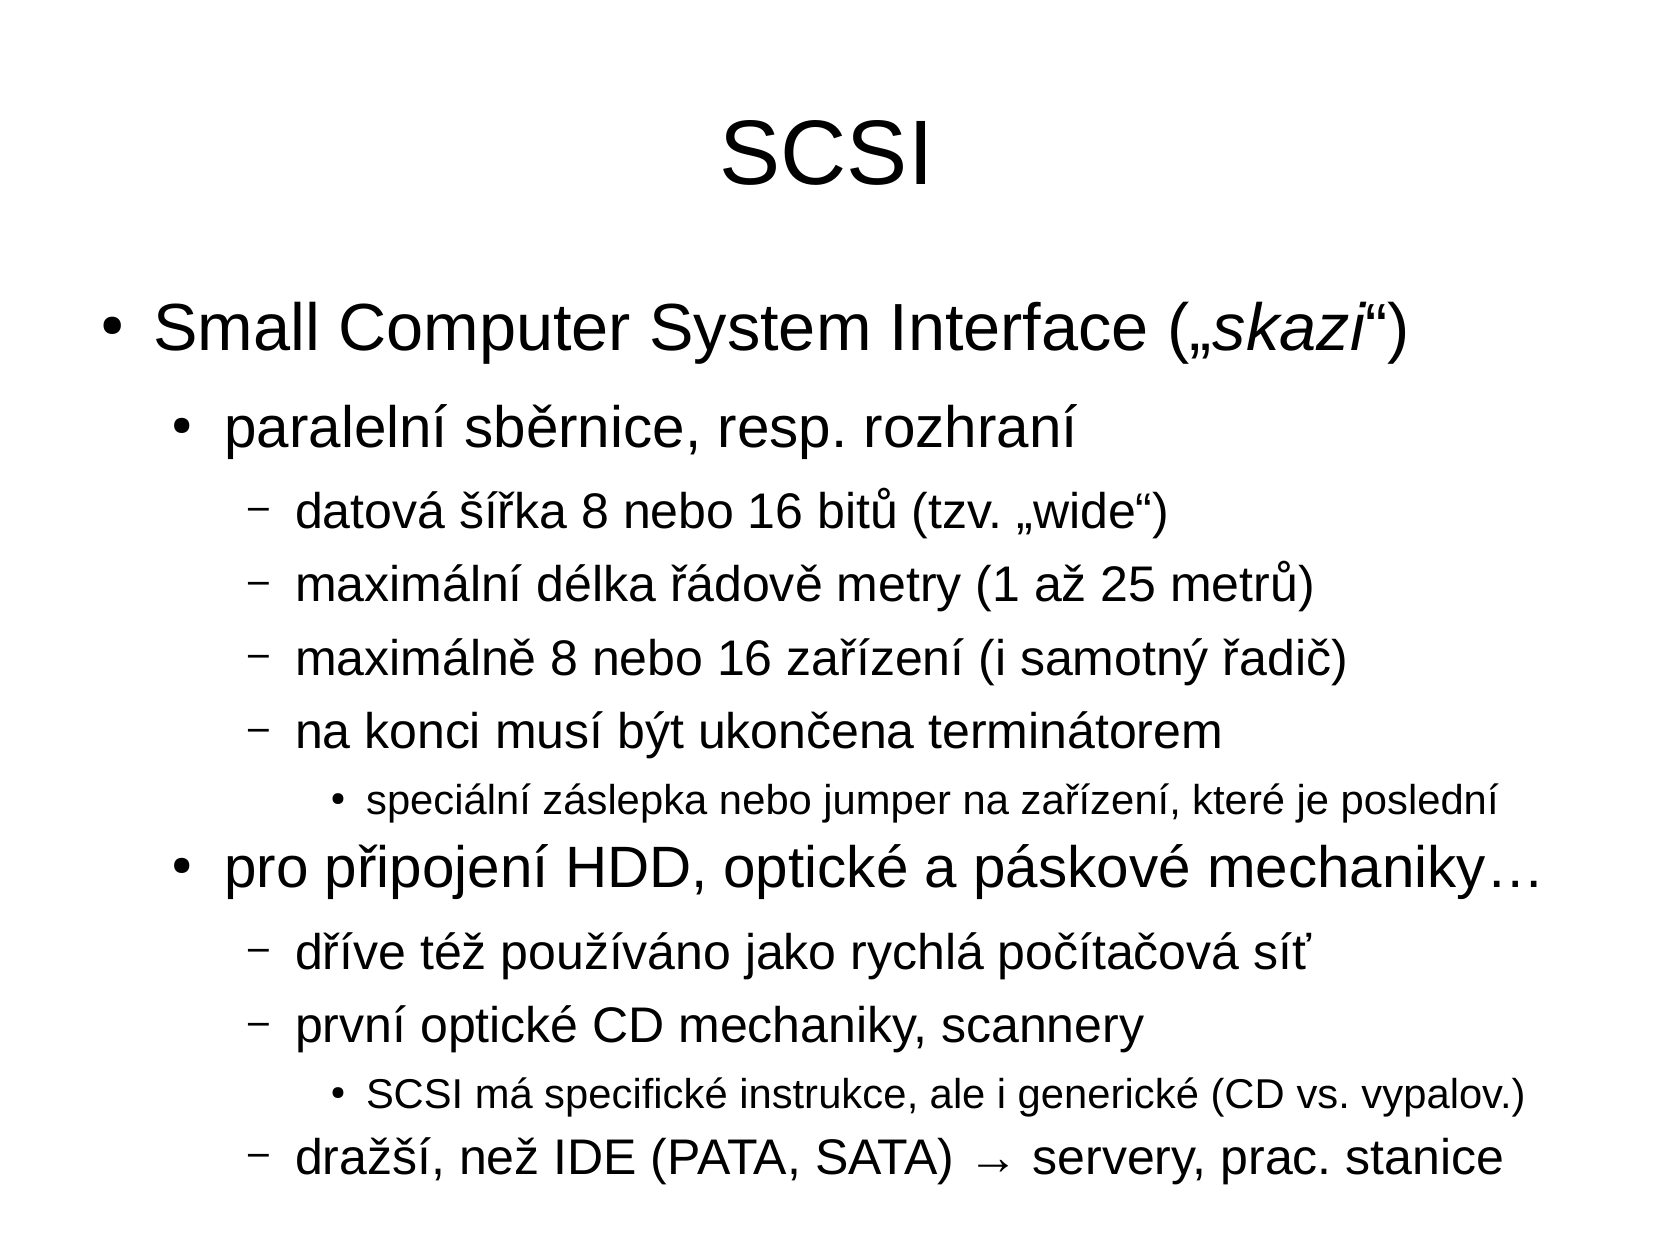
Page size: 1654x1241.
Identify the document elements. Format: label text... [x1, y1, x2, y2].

list Small Computer System Interface („skazi“) paralelní sběrnice, resp. rozhraní datová šířka 8 nebo 16 bitů (tzv. „wide“) maximální délka řádově metry (1 až 25 metrů) maximálně 8 nebo 16 zařízení (i samotný řadič) na konci musí být ukončena terminátorem speciální záslepka nebo jumper na zařízení, které je poslední pro připojení HDD, optické a páskové mechaniky… dříve též používáno jako rychlá počítačová síť první optické CD mechaniky, scannery SCSI má specifické instrukce, ale i generické (CD vs. vypalov.) dražší, než IDE (PATA, SATA) → servery, prac. stanice [82, 290, 1571, 1185]
title SCSI [82, 56, 1571, 250]
